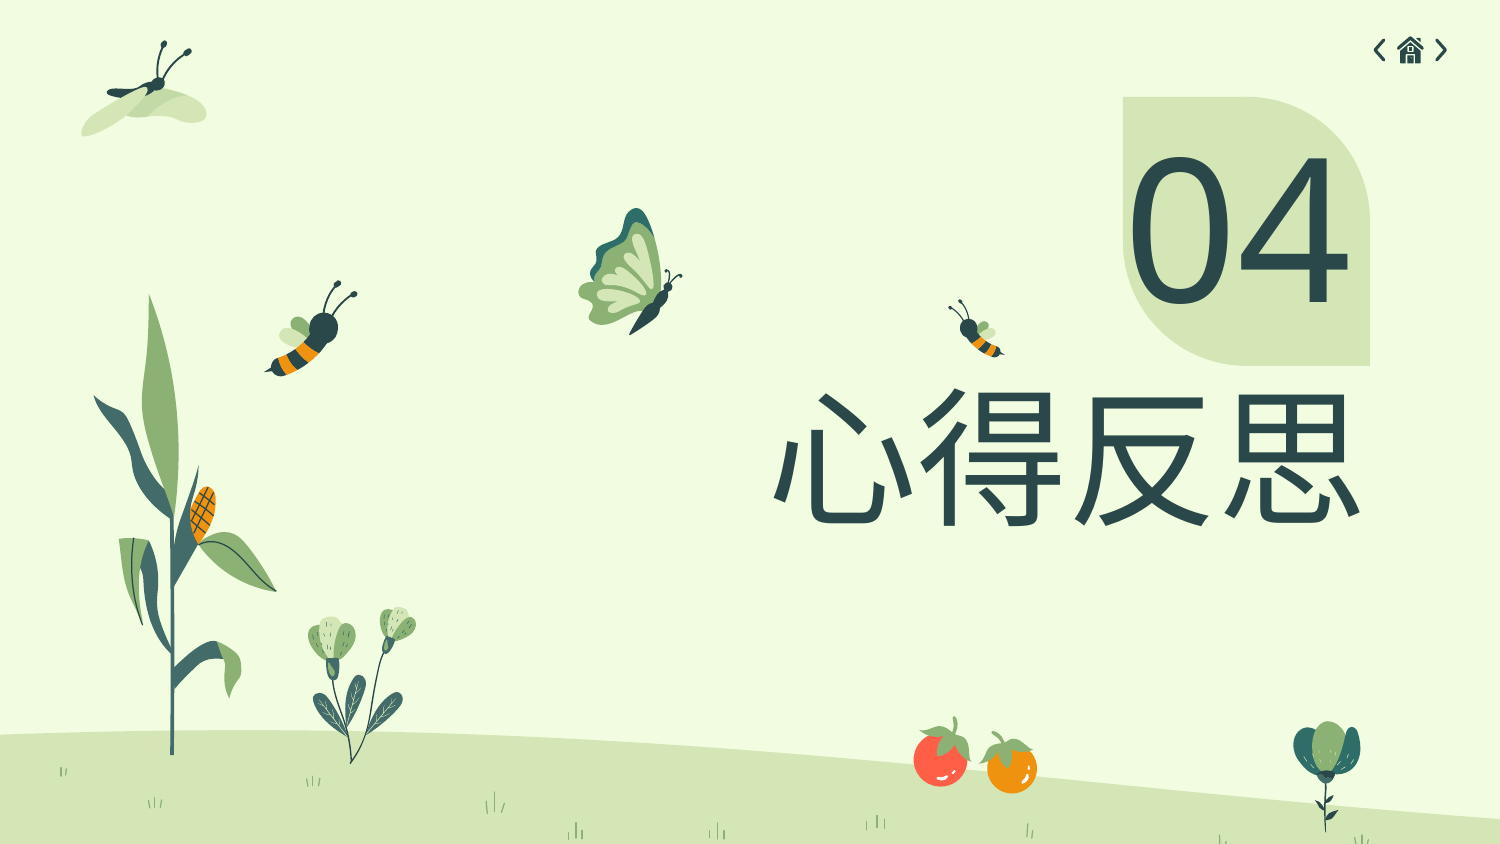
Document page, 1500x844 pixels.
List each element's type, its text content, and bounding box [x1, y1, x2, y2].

text_box [978, 731, 1037, 794]
text_box [172, 640, 242, 699]
text_box [133, 538, 174, 656]
text_box [118, 538, 136, 610]
text_box [172, 465, 276, 589]
text_box [202, 498, 208, 507]
text_box [1293, 721, 1361, 833]
text_box [1203, 358, 1370, 366]
text_box [193, 516, 199, 524]
text_box [913, 716, 972, 787]
text_box [1397, 36, 1424, 64]
text_box [199, 543, 274, 592]
text_box [81, 40, 207, 137]
text_box [948, 299, 1005, 358]
text_box [263, 280, 358, 377]
text_box [203, 511, 214, 524]
title 心得反思 [485, 385, 1383, 523]
text_box [194, 486, 216, 515]
text_box [93, 293, 179, 519]
text_box [199, 520, 210, 533]
text_box [578, 207, 683, 336]
text_box [308, 606, 416, 765]
title 04 [1054, 88, 1421, 358]
text_box [197, 507, 204, 515]
